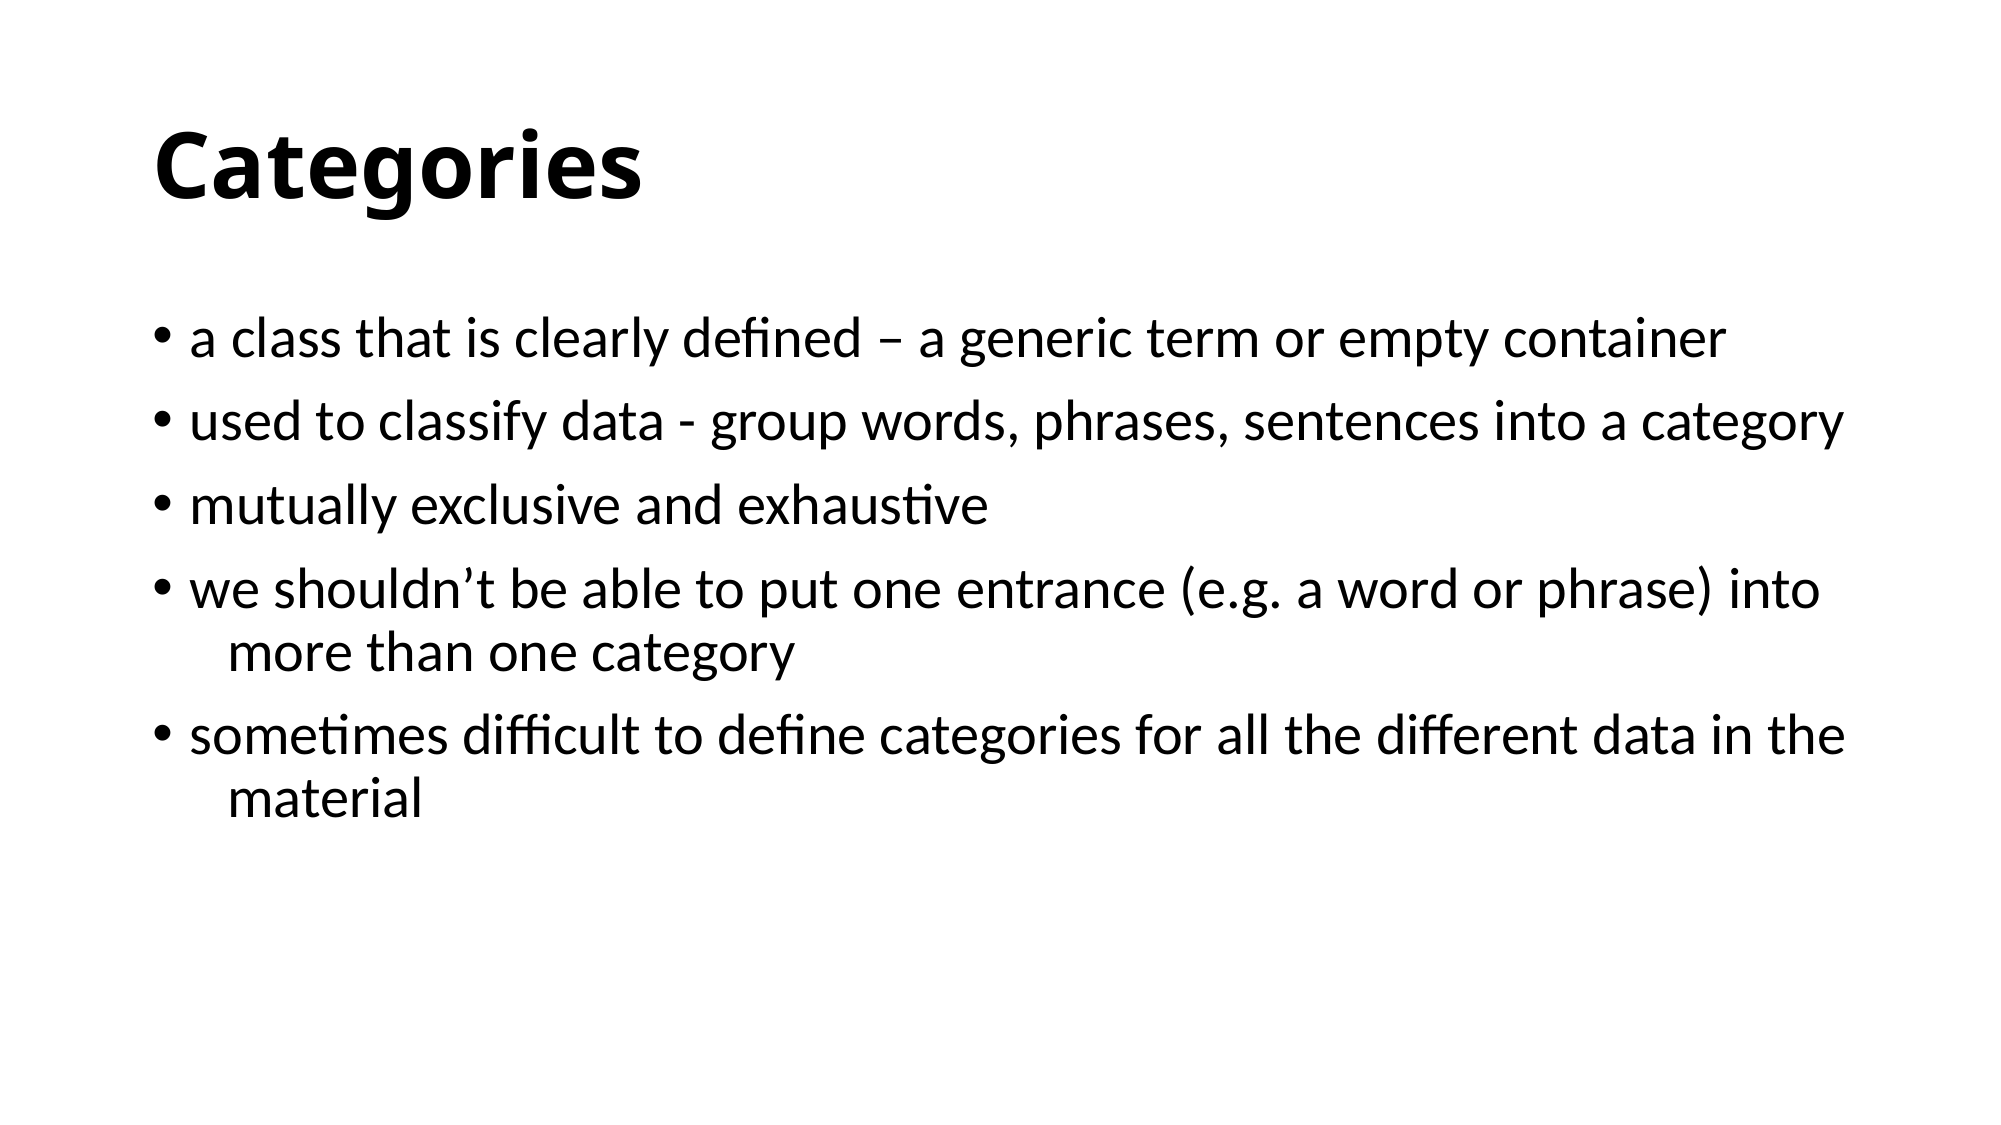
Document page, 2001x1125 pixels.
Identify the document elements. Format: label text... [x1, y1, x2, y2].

list a class that is clearly defined – a generic term or empty container used to classify data - group words, phrases, sentences into a category mutually exclusive and exhaustive we shouldn’t be able to put one entrance (e.g. a word or phrase) into more than one category sometimes difficult to define categories for all the different data in the material [137, 299, 1863, 1014]
title Categories [137, 59, 1863, 278]
